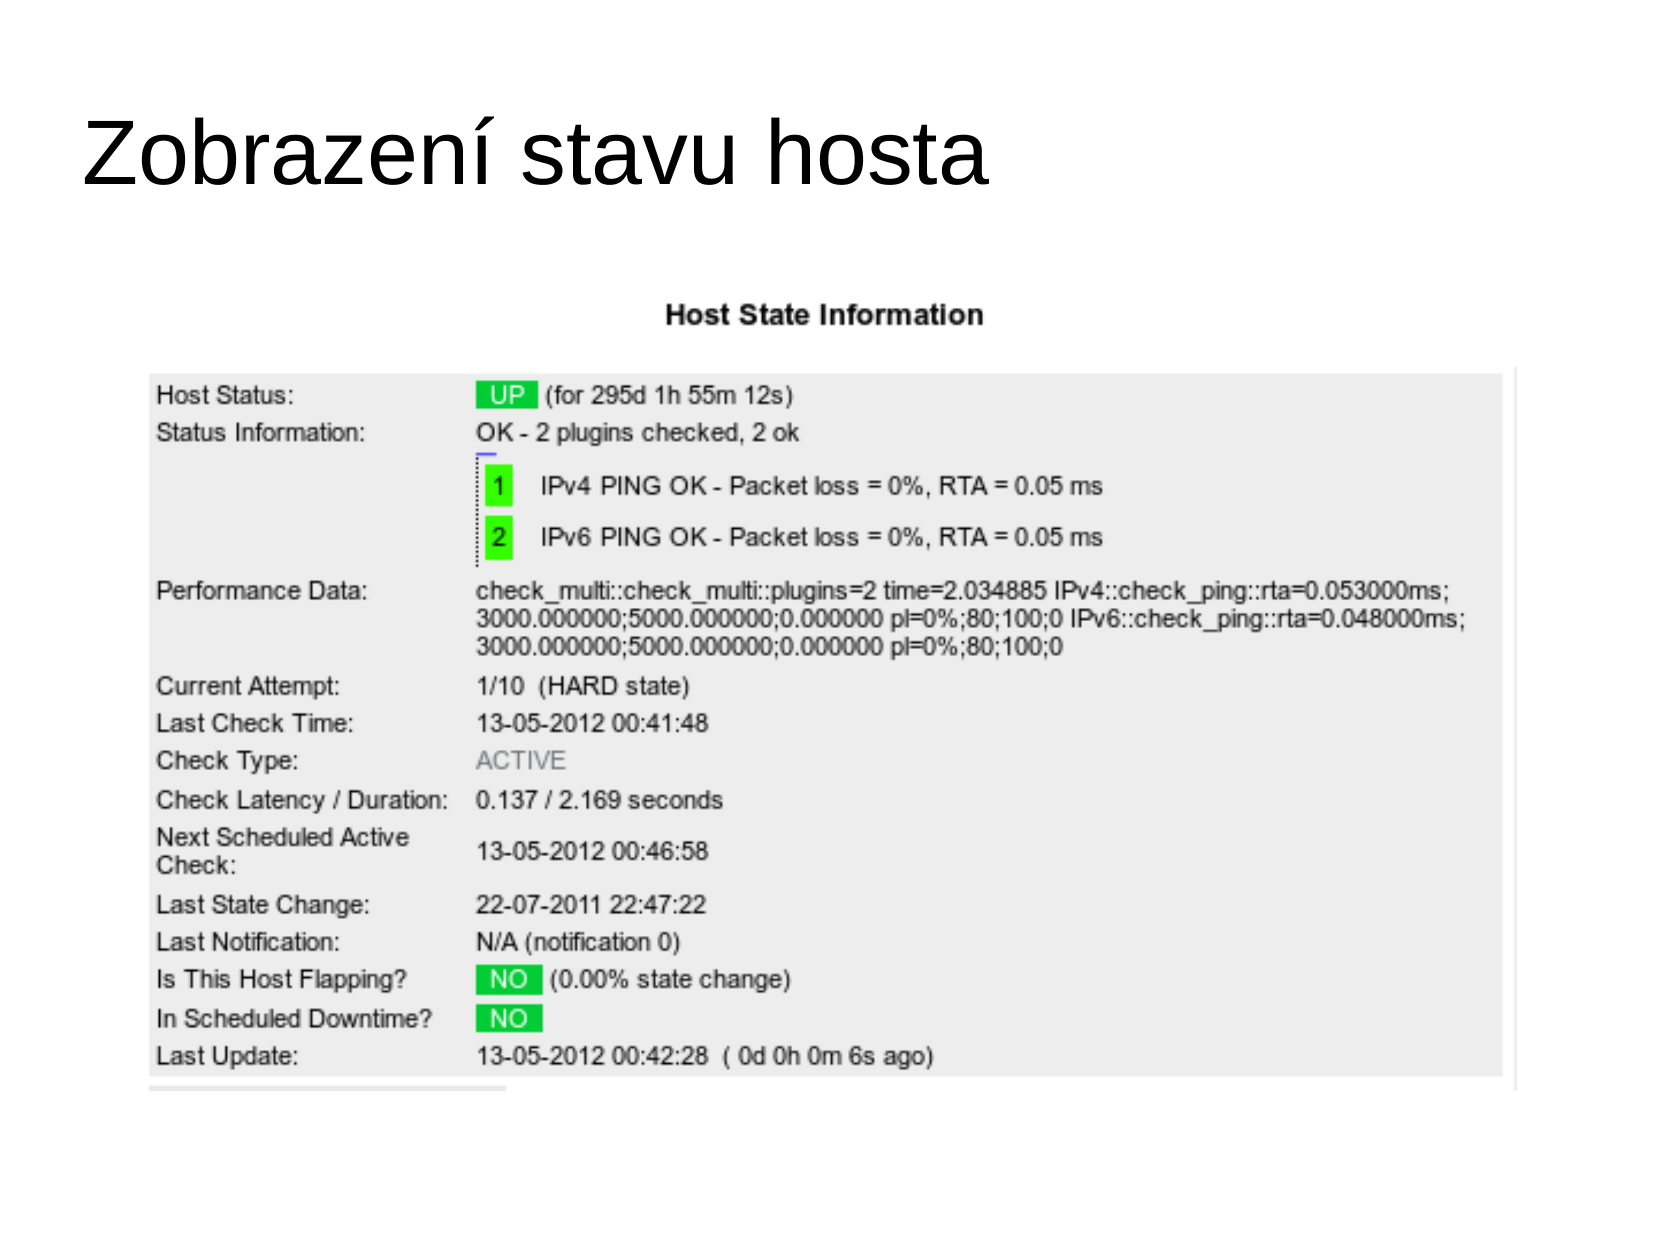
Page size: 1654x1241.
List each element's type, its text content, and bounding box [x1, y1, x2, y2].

picture [136, 272, 1517, 1091]
title Zobrazení stavu hosta [82, 49, 1571, 257]
